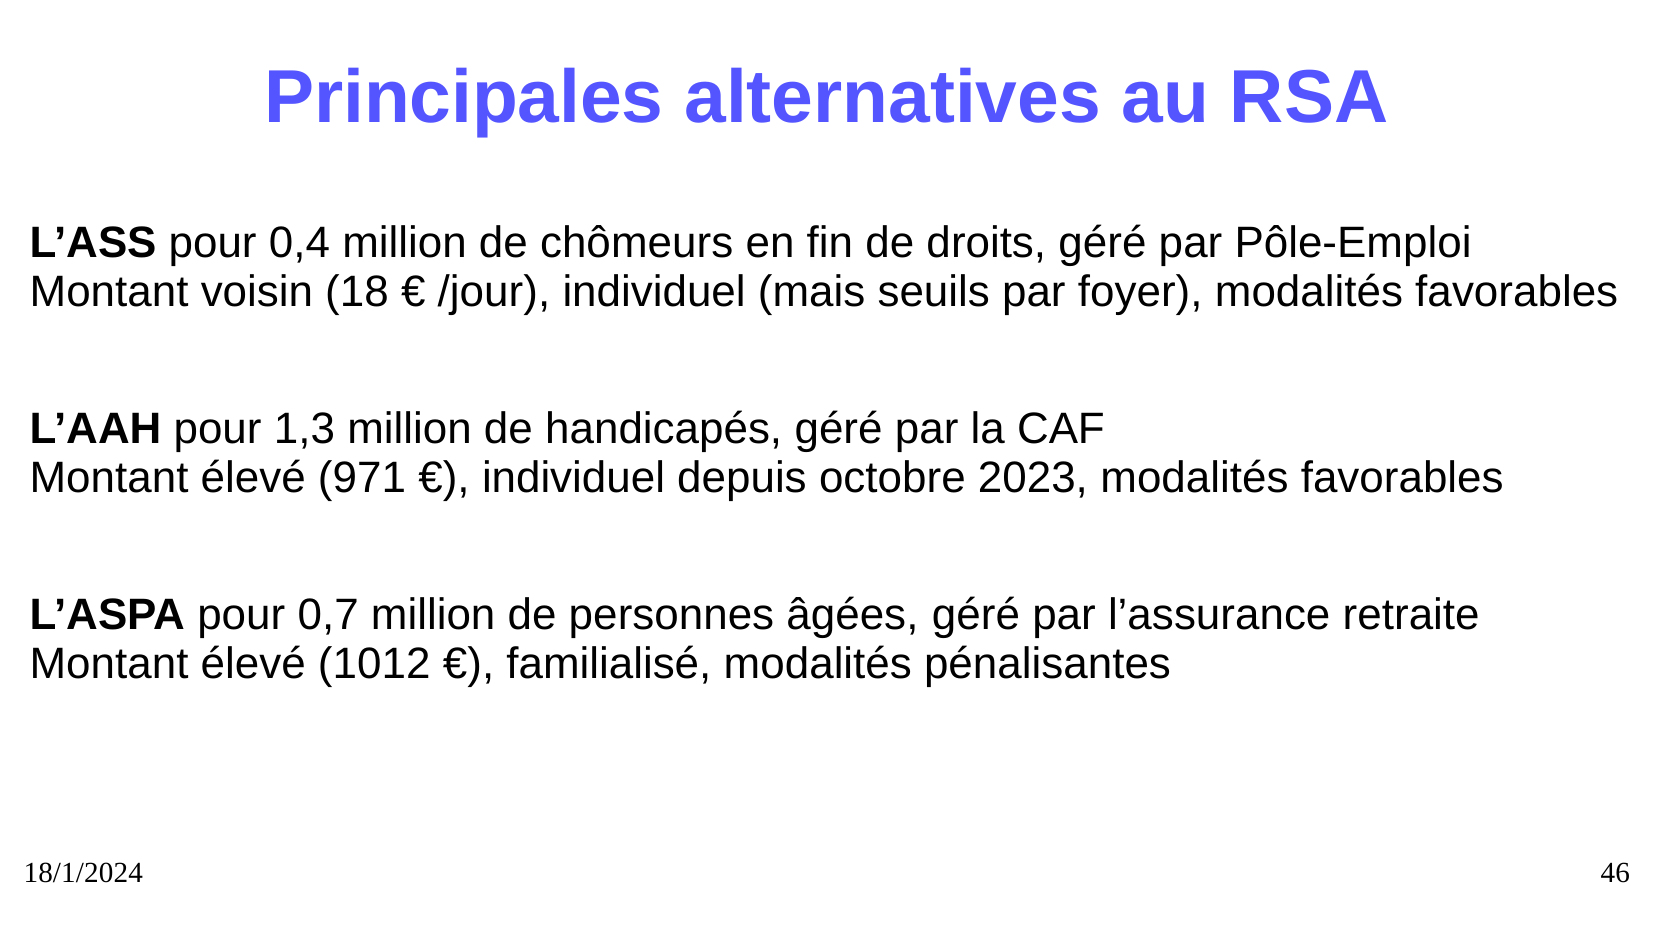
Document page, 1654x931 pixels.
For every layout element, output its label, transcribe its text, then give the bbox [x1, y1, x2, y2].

title Principales alternatives au RSA [82, 37, 1571, 156]
list L’ASS pour 0,4 million de chômeurs en fin de droits, géré par Pôle-Emploi Montant voisin (18 € /jour), individuel (mais seuils par foyer), modalités favorables L’AAH pour 1,3 million de handicapés, géré par la CAF Montant élevé (971 €), individuel depuis octobre 2023, modalités favorables L’ASPA pour 0,7 million de personnes âgées, géré par l’assurance retraite Montant élevé (1012 €), familialisé, modalités pénalisantes [29, 217, 1625, 758]
